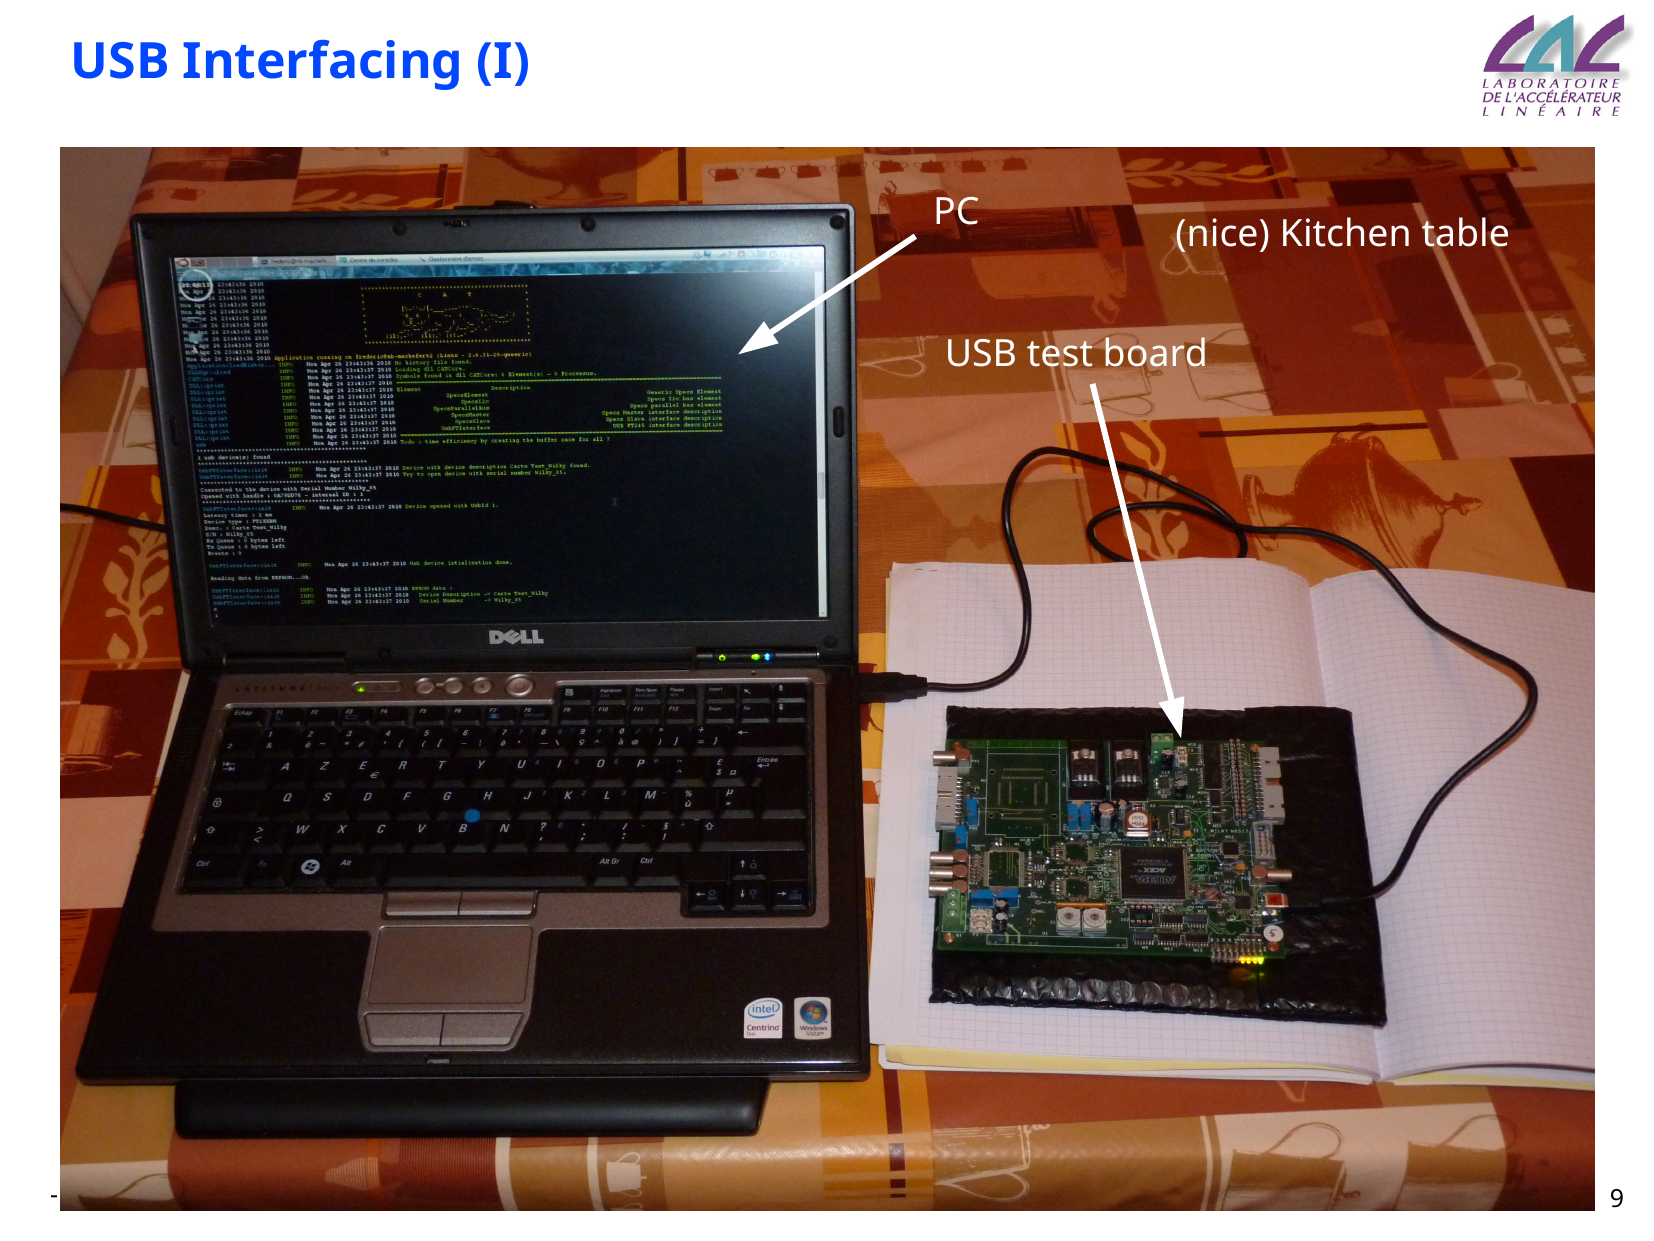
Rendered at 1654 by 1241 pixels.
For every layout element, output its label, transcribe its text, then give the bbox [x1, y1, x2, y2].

picture [60, 147, 1595, 1211]
picture [1475, 8, 1642, 116]
text_box (nice) Kitchen table [1175, 206, 1543, 251]
text_box USB test board [944, 326, 1227, 370]
text_box PC [933, 184, 982, 229]
title USB Interfacing (I) [70, 29, 1559, 89]
